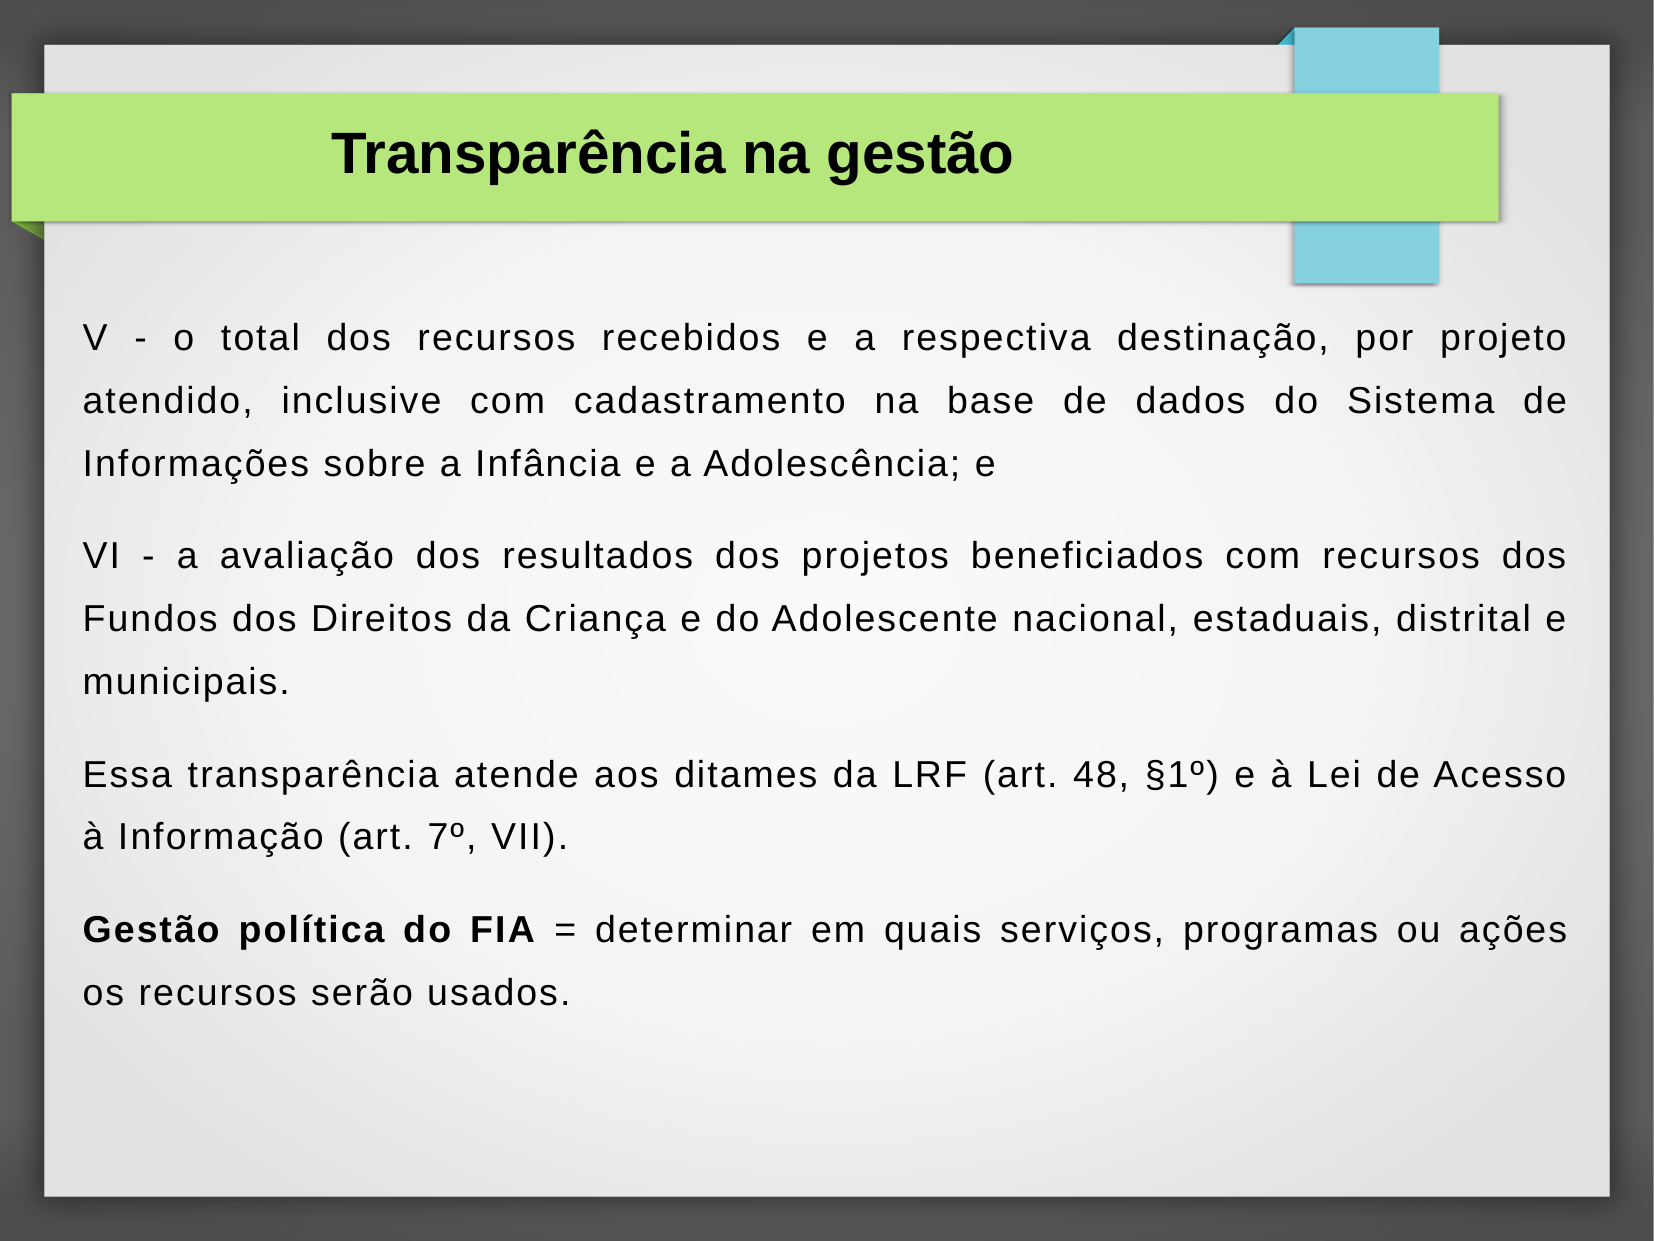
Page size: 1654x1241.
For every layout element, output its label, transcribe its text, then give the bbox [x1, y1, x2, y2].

title Transparência na gestão [82, 94, 1264, 213]
picture [0, 0, 1654, 1241]
list V - o total dos recursos recebidos e a respectiva destinação, por projeto atendido, inclusive com cadastramento na base de dados do Sistema de Informações sobre a Infância e a Adolescência; e VI - a avaliação dos resultados dos projetos beneficiados com recursos dos Fundos dos Direitos da Criança e do Adolescente nacional, estaduais, distrital e municipais. Essa transparência atende aos ditames da LRF (art. 48, §1º) e à Lei de Acesso à Informação (art. 7º, VII). Gestão política do FIA = determinar em quais serviços, programas ou ações os recursos serão usados. [82, 295, 1571, 1015]
